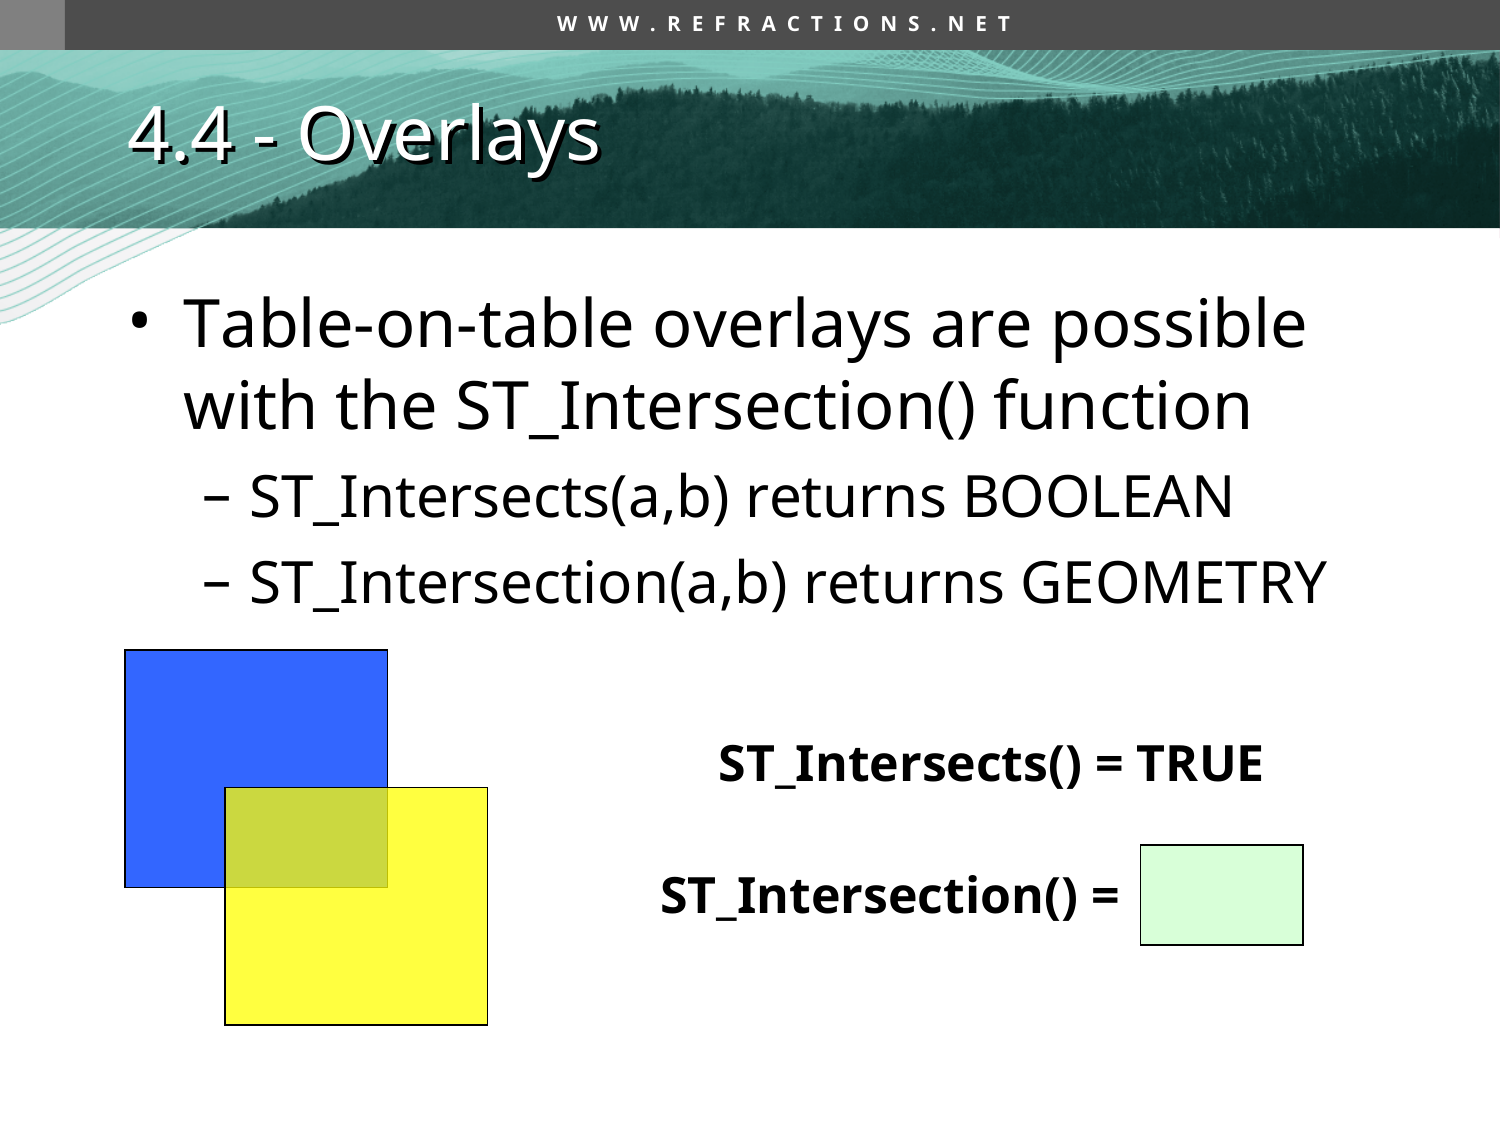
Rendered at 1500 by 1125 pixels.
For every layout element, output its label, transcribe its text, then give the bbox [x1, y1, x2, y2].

title 4.4 - Overlays [112, 49, 1388, 213]
picture [0, 50, 1500, 325]
text_box ST_Intersection() = [645, 862, 1148, 932]
text_box [124, 649, 488, 1026]
text_box ST_Intersects() = TRUE [704, 730, 1281, 801]
text_box [1140, 845, 1304, 946]
list Table-on-table overlays are possible with the ST_Intersection() function ST_Intersects(a,b) returns BOOLEAN ST_Intersection(a,b) returns GEOMETRY [112, 275, 1388, 726]
